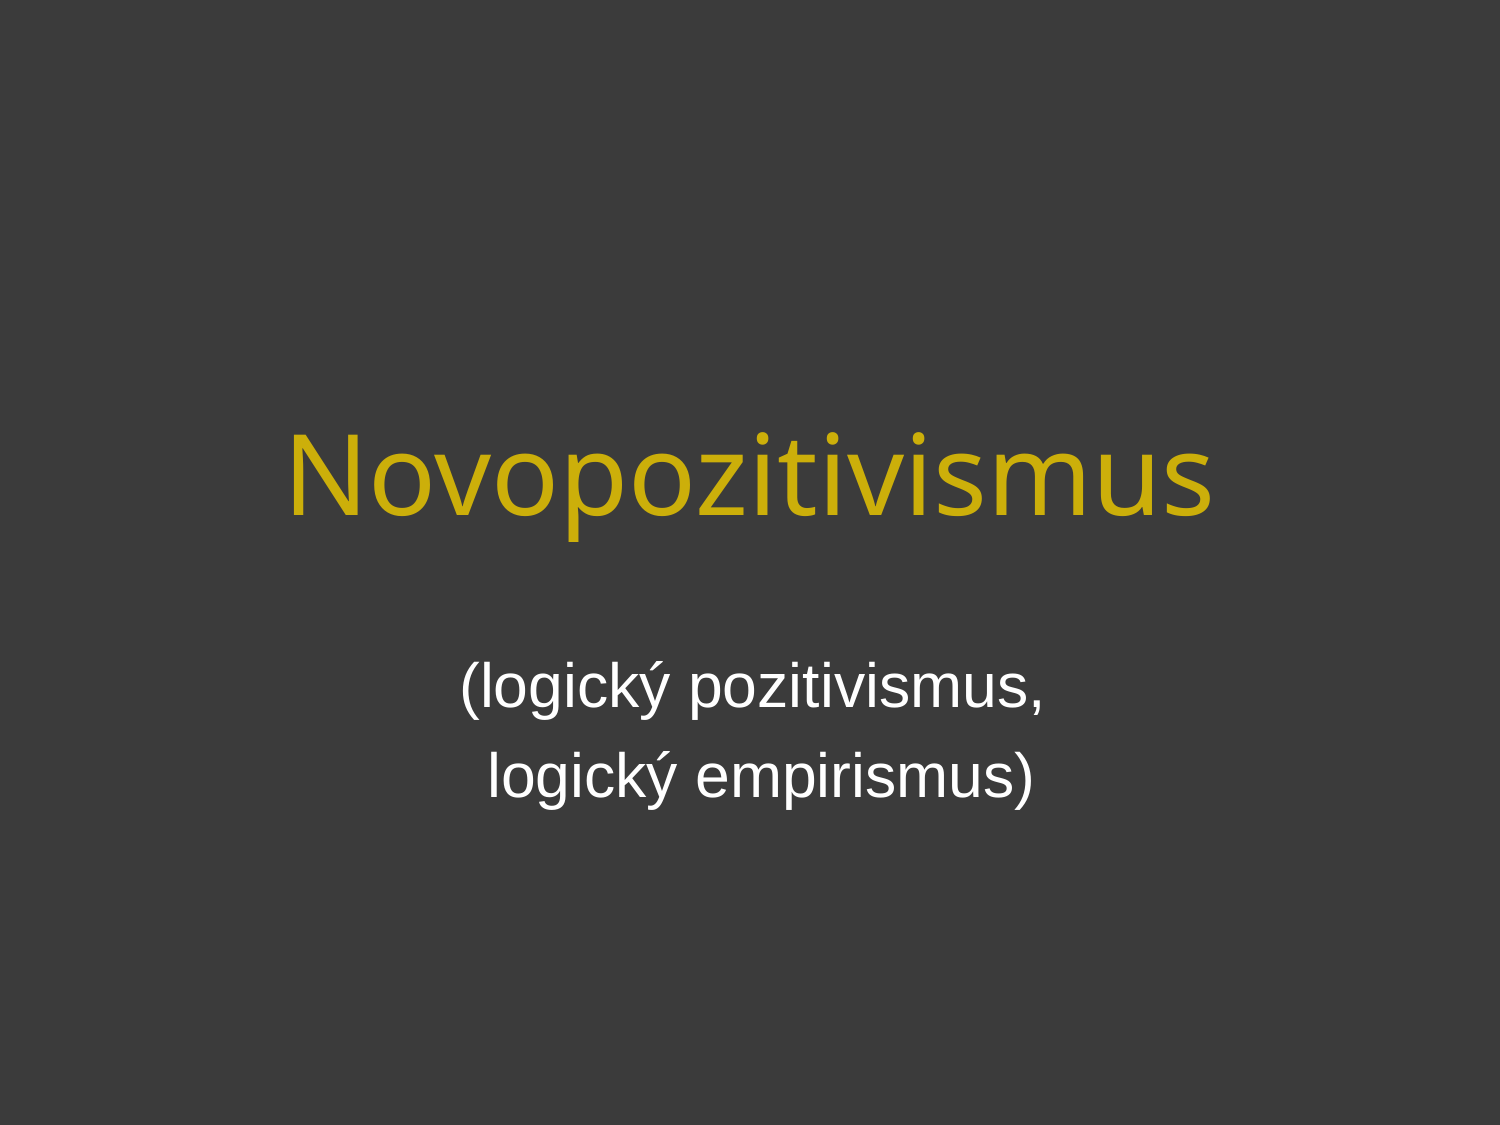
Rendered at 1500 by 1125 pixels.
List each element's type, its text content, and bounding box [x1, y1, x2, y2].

subtitle (logický pozitivismus, logický empirismus) [225, 637, 1276, 925]
title Novopozitivismus [112, 349, 1388, 591]
